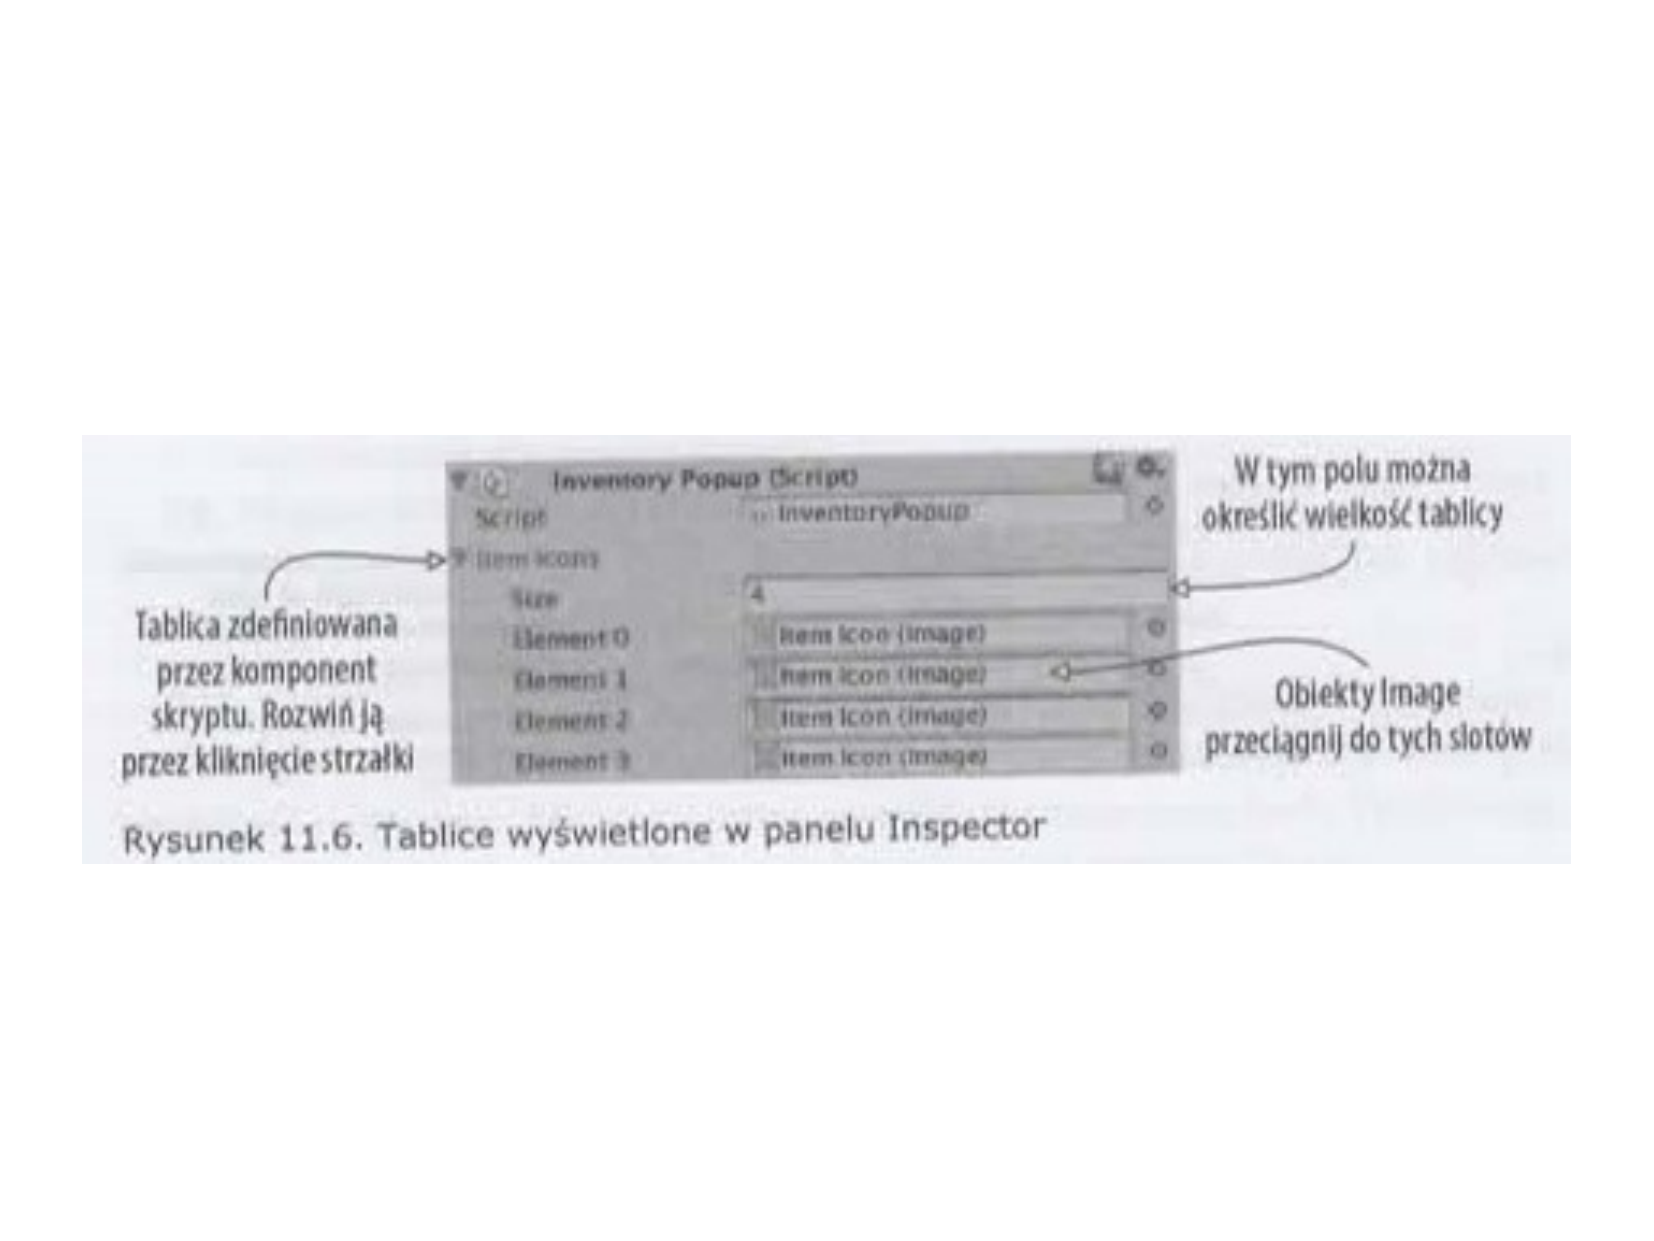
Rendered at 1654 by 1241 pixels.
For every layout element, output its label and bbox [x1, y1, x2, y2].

picture [82, 435, 1571, 864]
